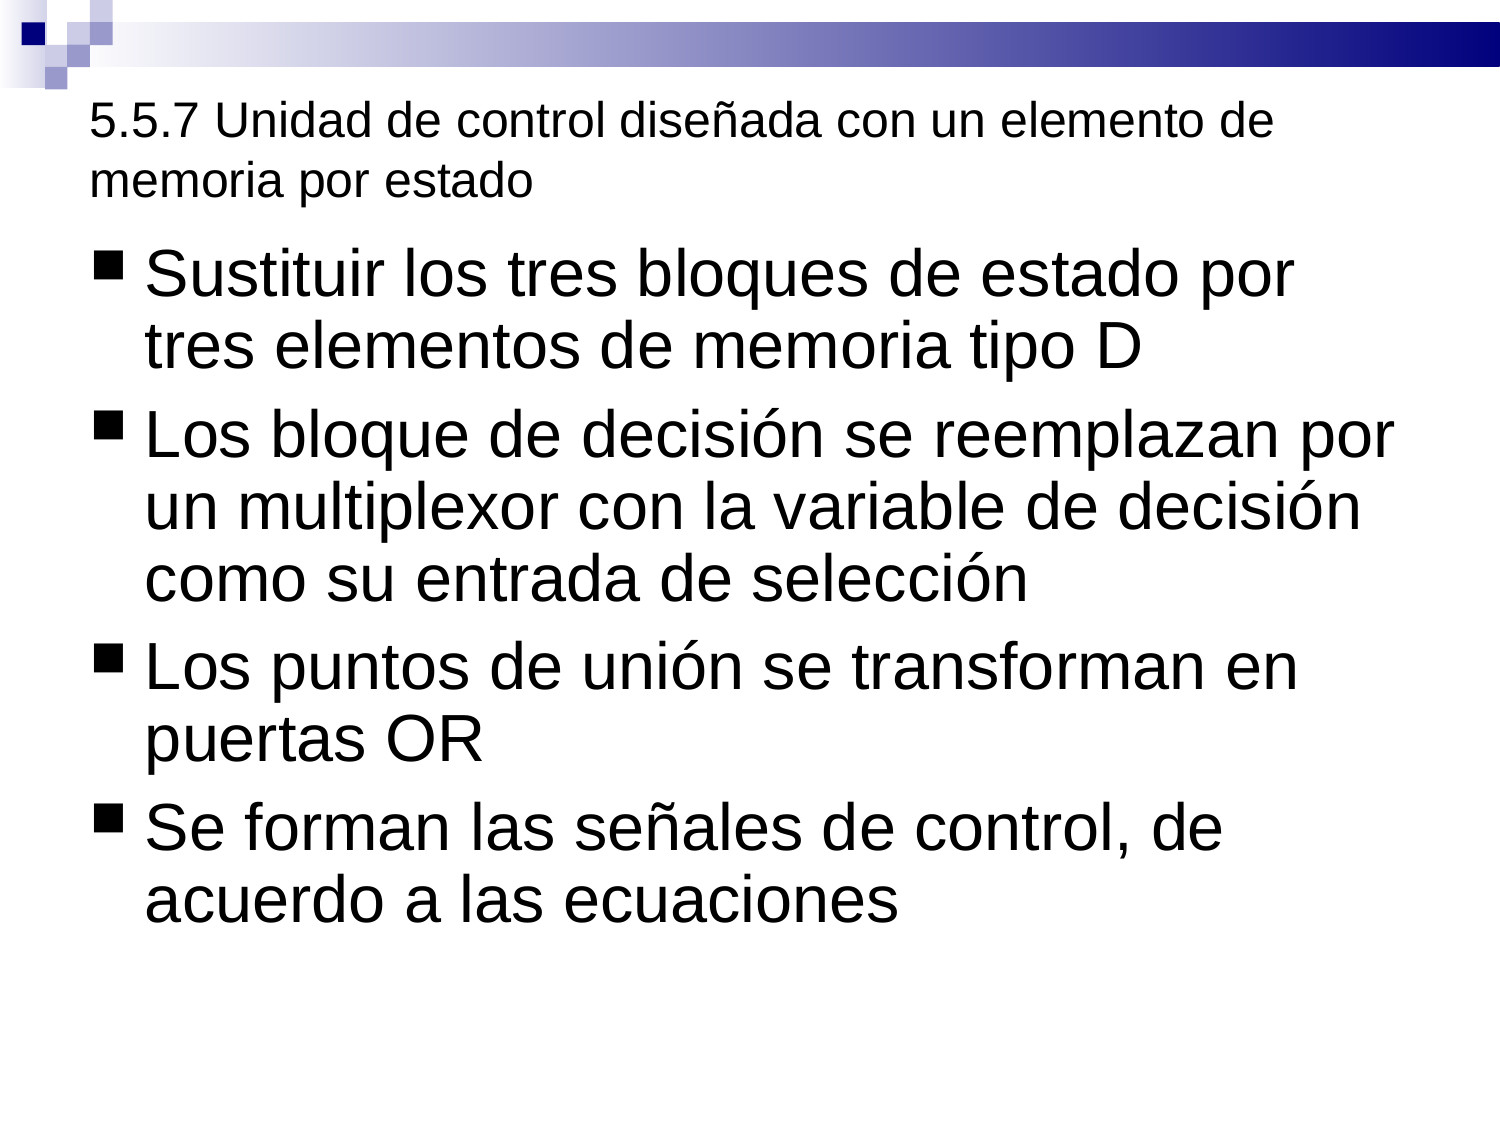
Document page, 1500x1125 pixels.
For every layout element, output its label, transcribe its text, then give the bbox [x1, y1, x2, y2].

list Sustituir los tres bloques de estado por tres elementos de memoria tipo D Los bloque de decisión se reemplazan por un multiplexor con la variable de decisión como su entrada de selección Los puntos de unión se transforman en puertas OR Se forman las señales de control, de acuerdo a las ecuaciones [75, 231, 1426, 963]
title 5.5.7 Unidad de control diseñada con un elemento de memoria por estado [75, 75, 1426, 221]
